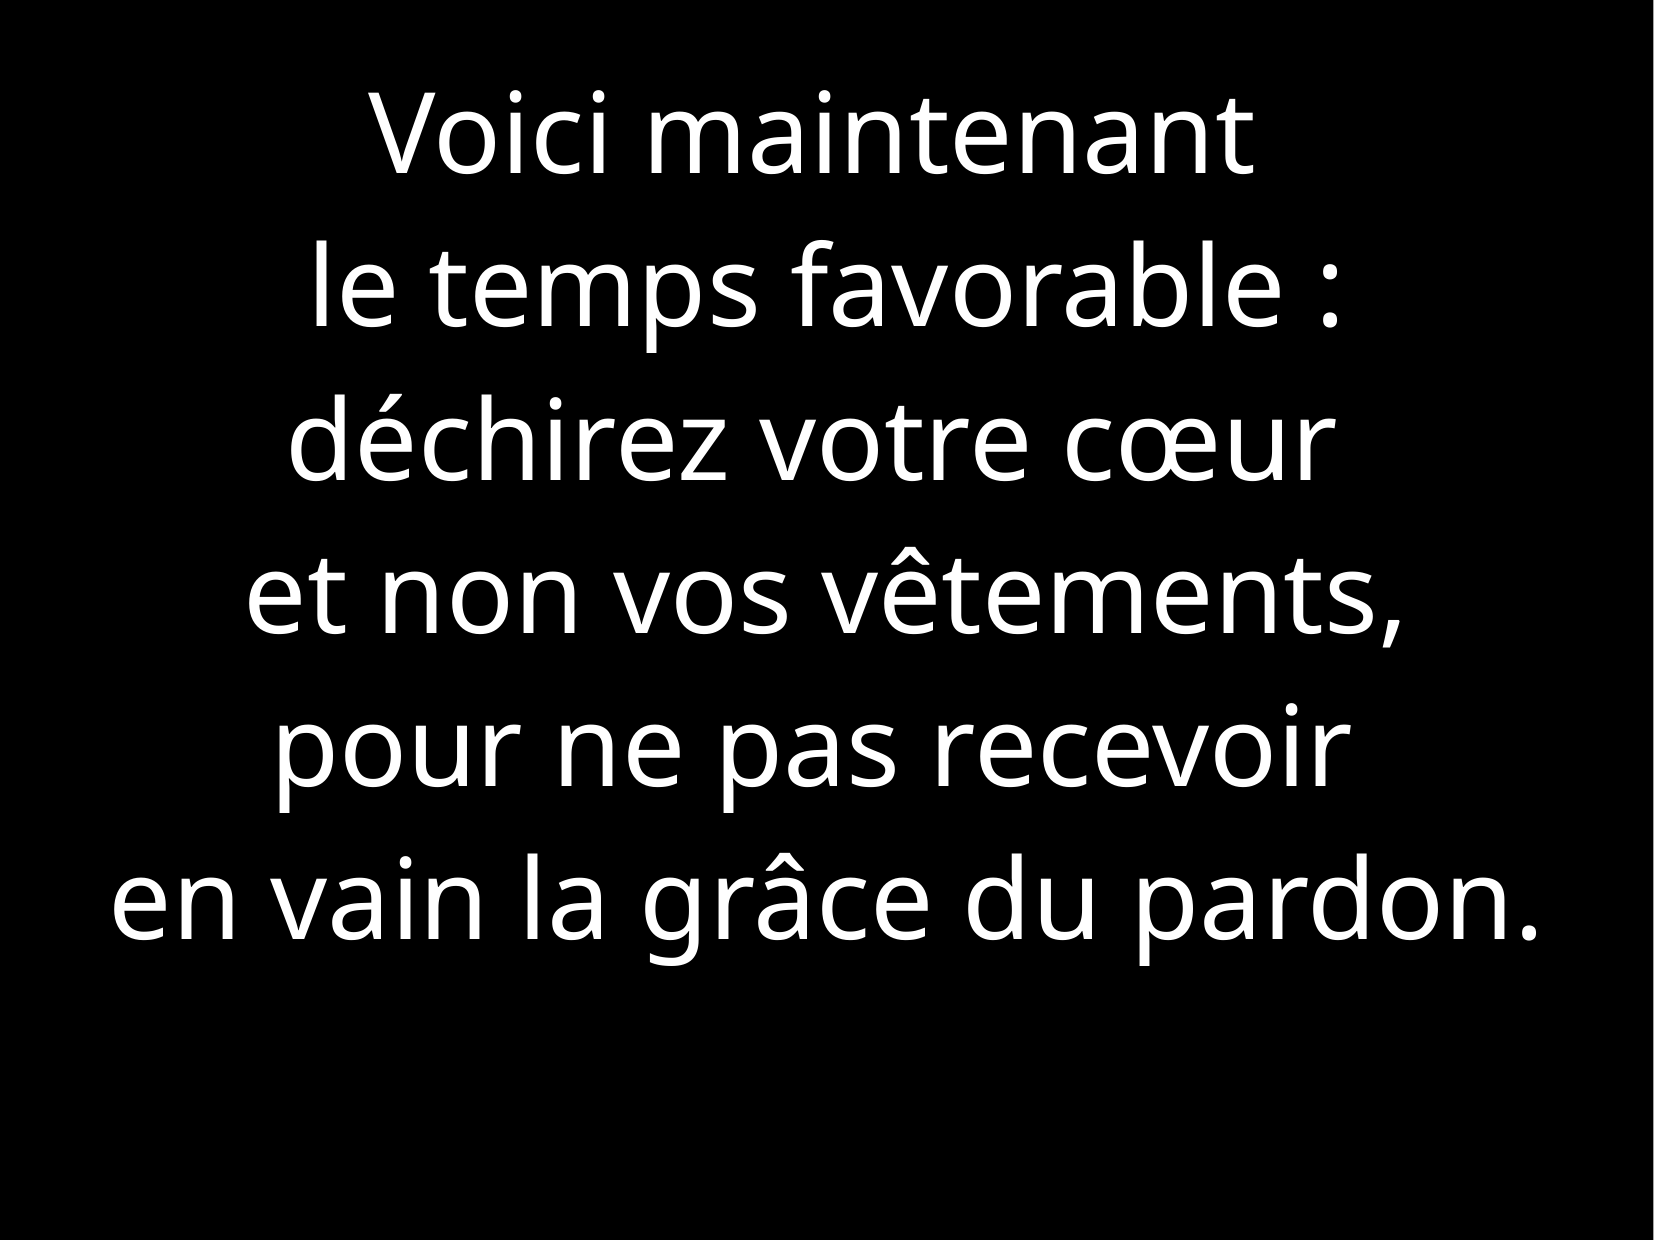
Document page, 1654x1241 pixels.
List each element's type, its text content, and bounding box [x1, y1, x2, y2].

subtitle Voici maintenant le temps favorable : déchirez votre cœur et non vos vêtements, pour ne pas recevoir en vain la grâce du pardon. [47, 40, 1607, 1139]
